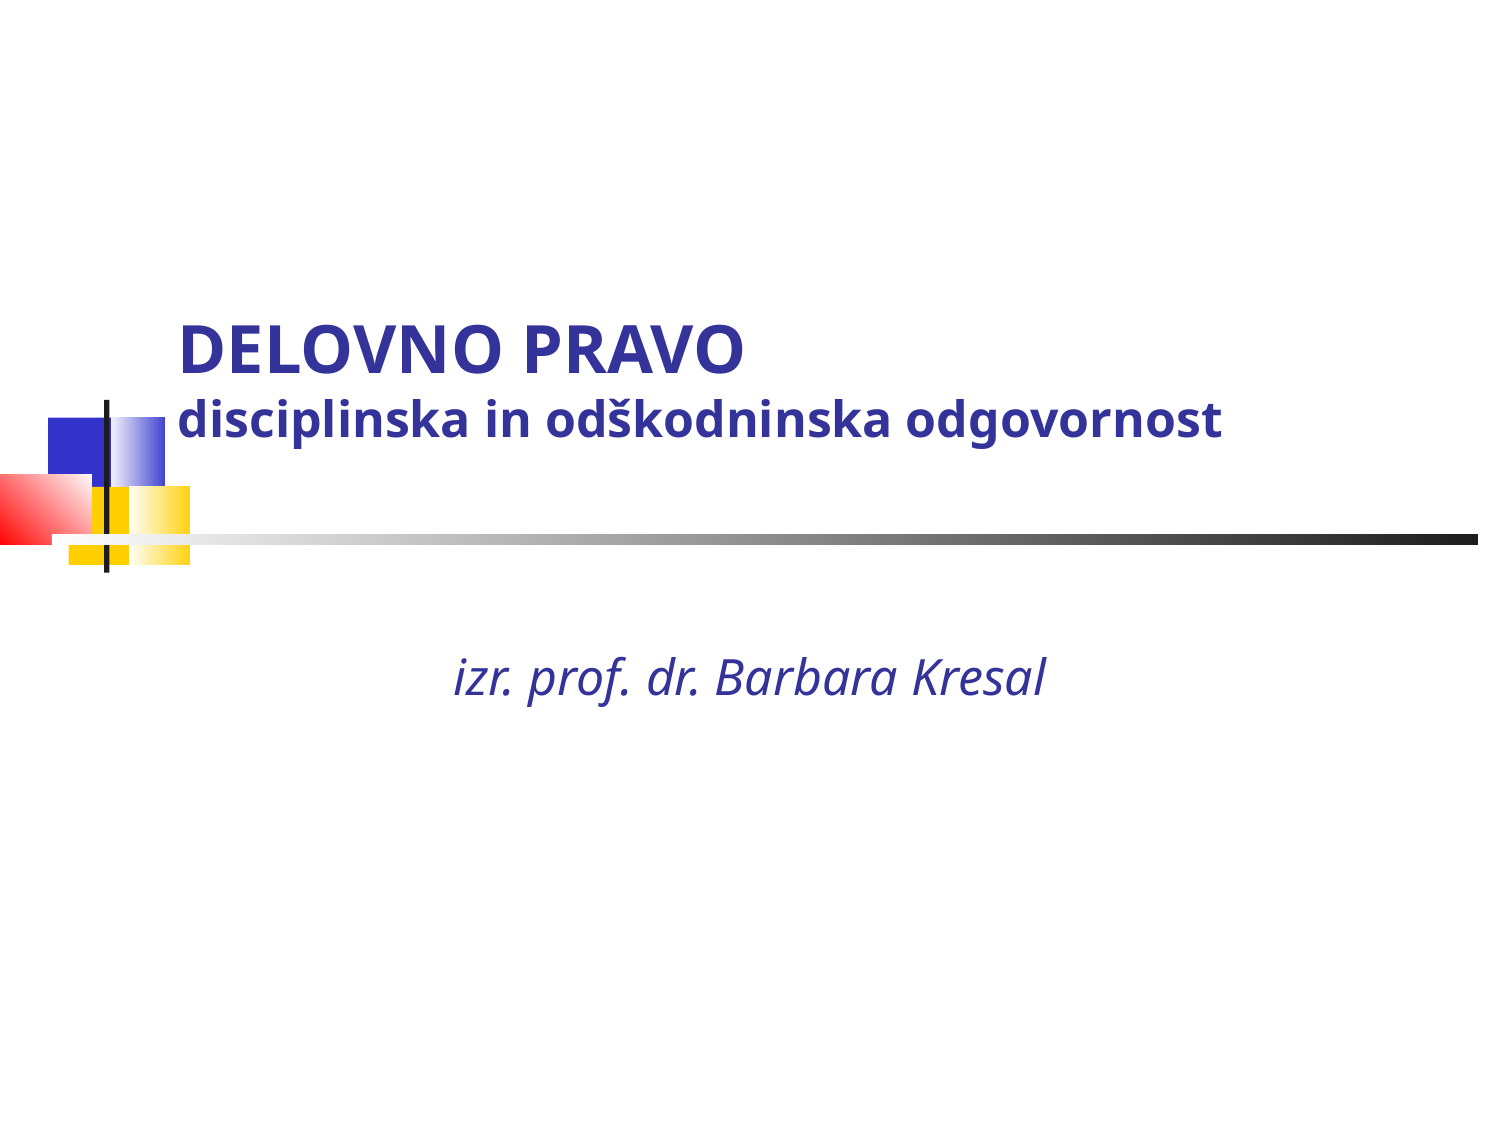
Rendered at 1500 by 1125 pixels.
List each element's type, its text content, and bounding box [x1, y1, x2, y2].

text_box izr. prof. dr. Barbara Kresal [225, 637, 1276, 926]
title DELOVNO PRAVO disciplinska in odškodninska odgovornost [162, 274, 1438, 515]
